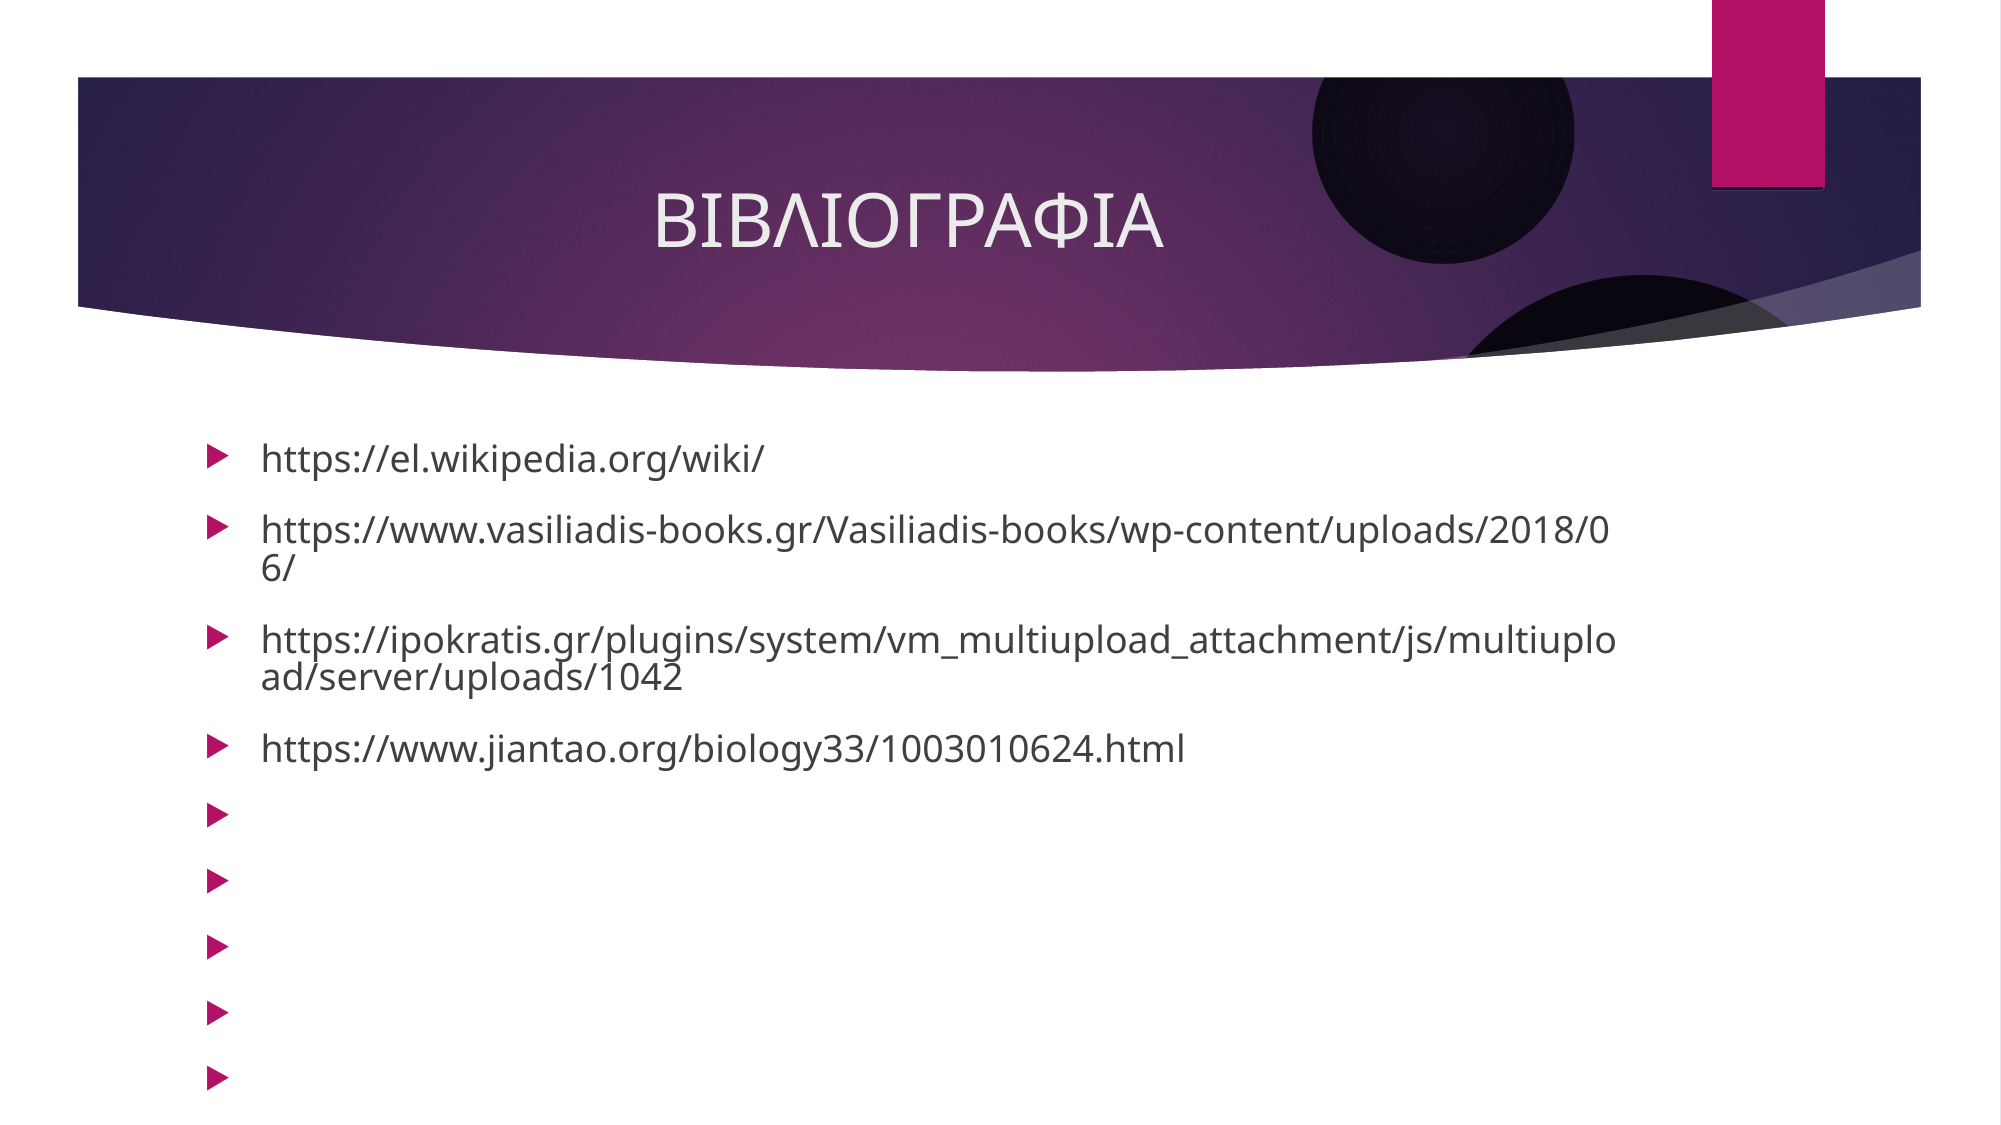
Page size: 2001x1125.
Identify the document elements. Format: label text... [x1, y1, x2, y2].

list https://el.wikipedia.org/wiki/ https://www.vasiliadis-books.gr/Vasiliadis-books/wp-content/uploads/2018/06/ https://ipokratis.gr/plugins/system/vm_multiupload_attachment/js/multiupload/server/uploads/1042 https://www.jiantao.org/biology33/1003010624.html [189, 427, 1638, 988]
title ΒΙΒΛΙΟΓΡΑΦΙΑ [189, 159, 1627, 276]
